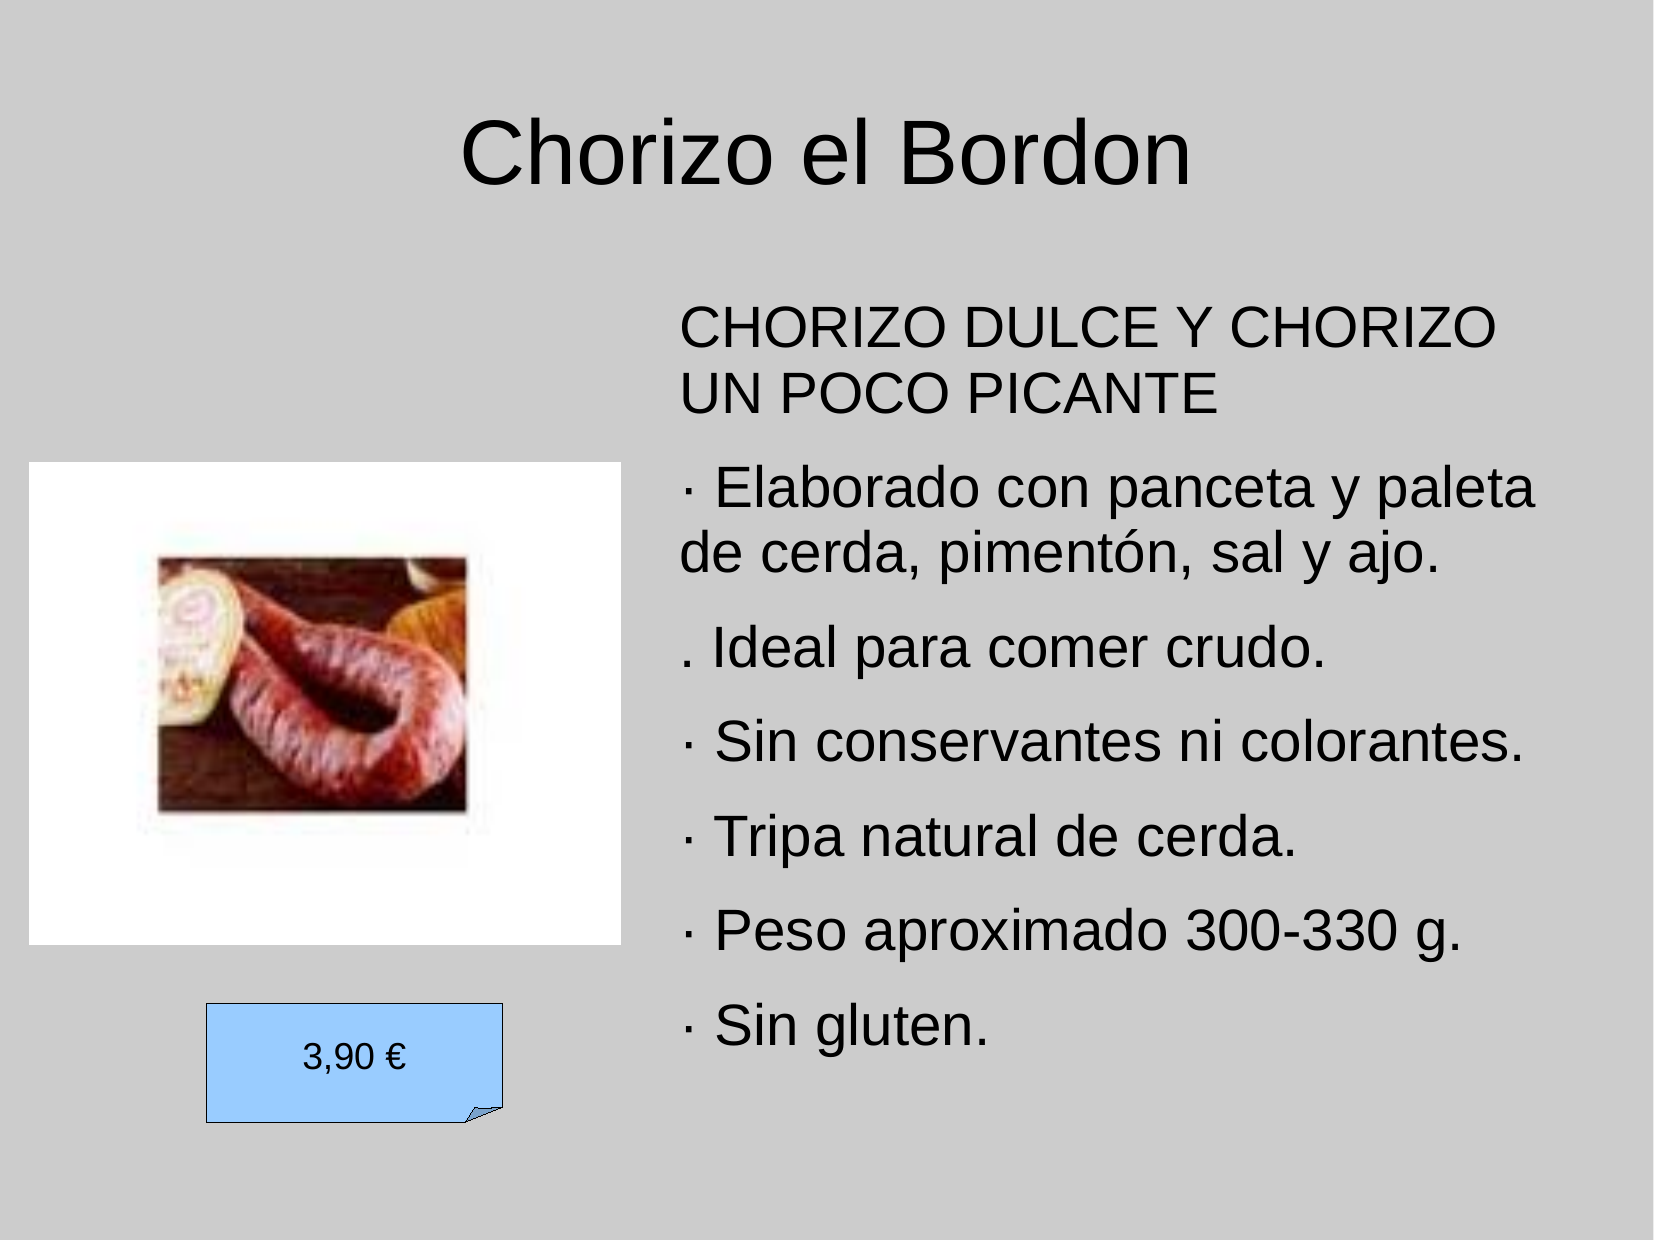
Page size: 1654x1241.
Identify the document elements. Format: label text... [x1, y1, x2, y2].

list CHORIZO DULCE Y CHORIZO UN POCO PICANTE · Elaborado con panceta y paleta de cerda, pimentón, sal y ajo. . Ideal para comer crudo. · Sin conservantes ni colorantes. · Tripa natural de cerda. · Peso aproximado 300-330 g. · Sin gluten. [679, 295, 1571, 1109]
text_box 3,90 € [206, 1003, 503, 1123]
picture [29, 462, 621, 945]
title Chorizo el Bordon [82, 49, 1571, 257]
